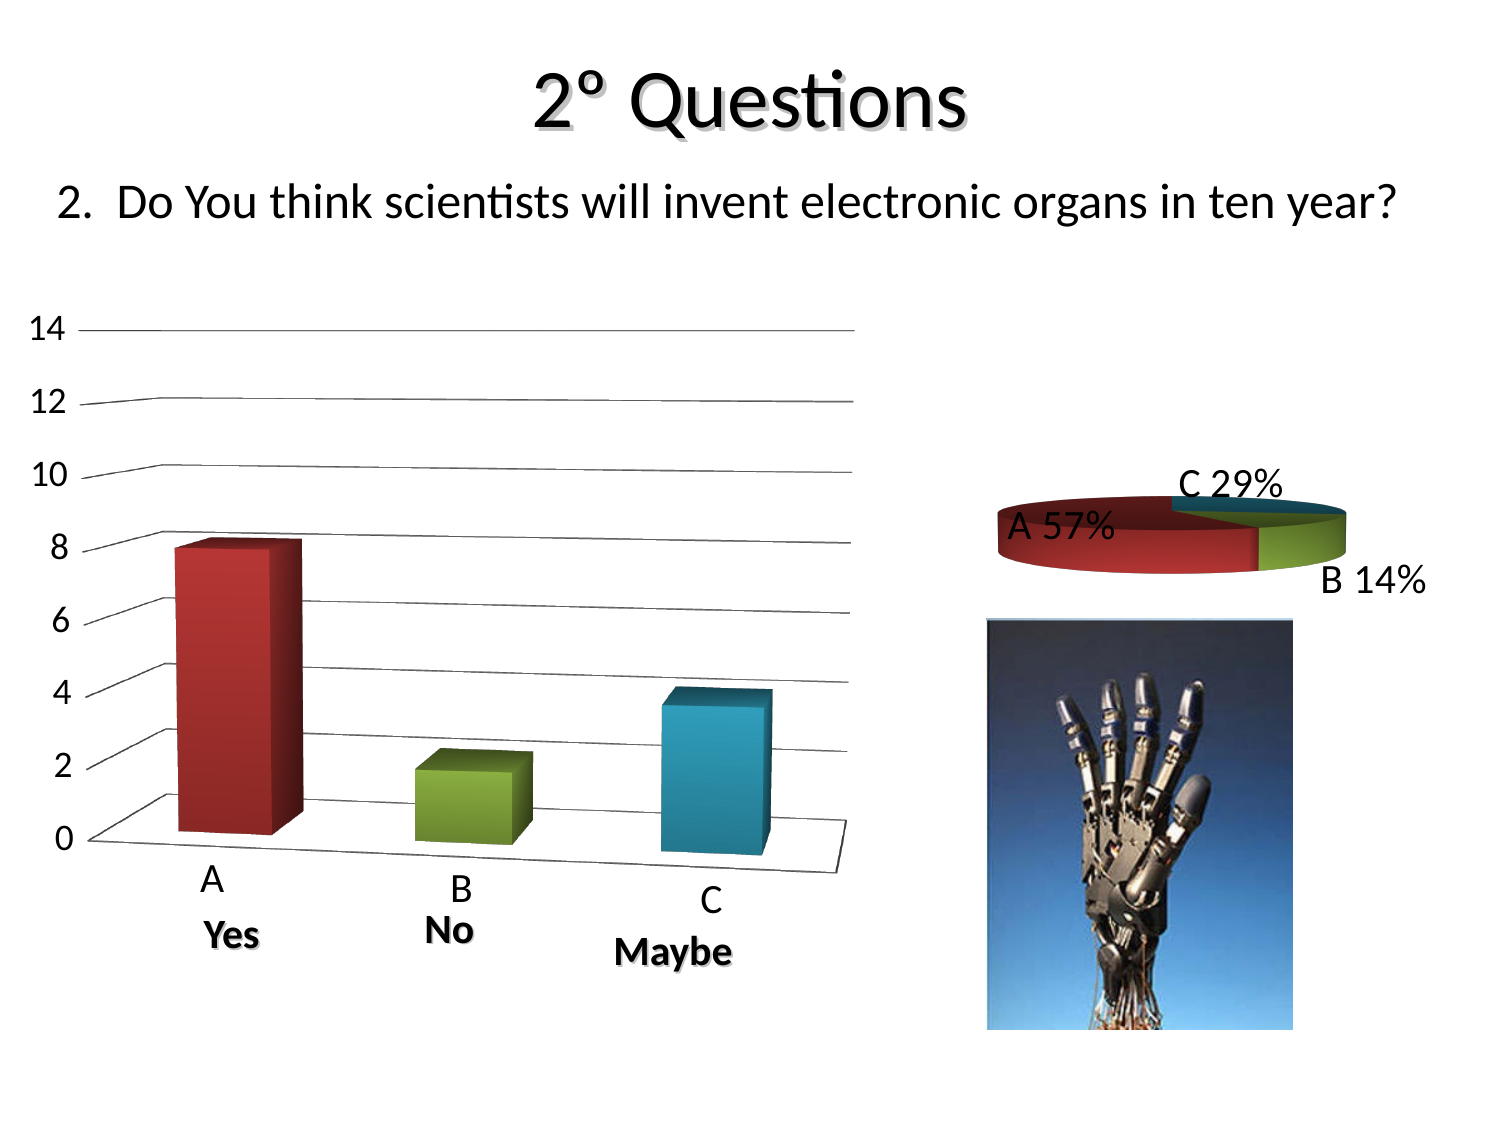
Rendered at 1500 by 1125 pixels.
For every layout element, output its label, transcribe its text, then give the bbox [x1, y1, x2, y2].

chart [6, 299, 1459, 938]
text_box No [372, 894, 527, 959]
text_box Maybe [585, 917, 762, 982]
text_box 2º Questions [0, 37, 1500, 152]
text_box Yes [171, 899, 292, 964]
text_box 2. Do You think scientists will invent electronic organs in ten year? [41, 161, 1422, 236]
picture [986, 618, 1293, 1030]
